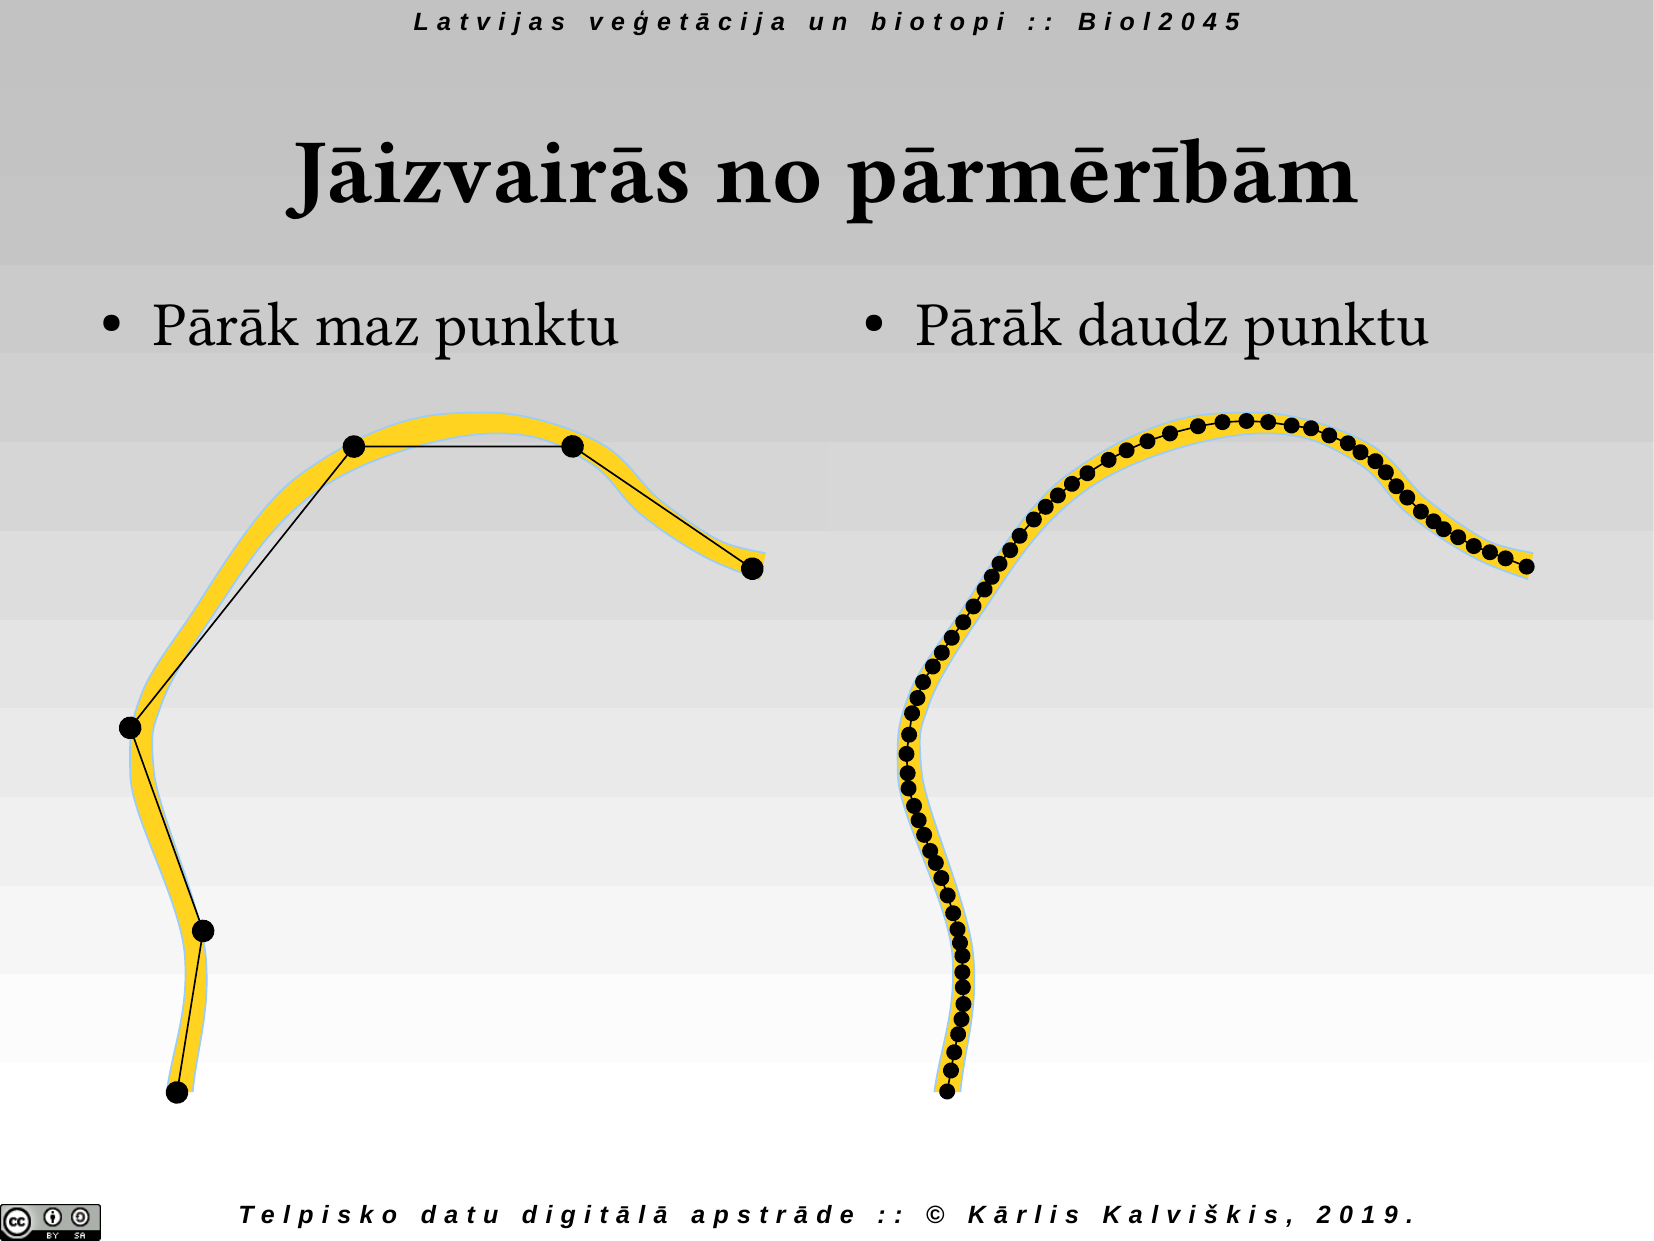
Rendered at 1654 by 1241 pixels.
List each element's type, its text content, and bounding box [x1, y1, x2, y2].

picture [0, 0, 1654, 1241]
list Pārāk daudz punktu [845, 289, 1572, 1113]
title Jāizvairās no pārmērībām [29, 49, 1625, 296]
text_box [118, 412, 766, 1104]
text_box [897, 412, 1535, 1100]
list Pārāk maz punktu [82, 289, 809, 1113]
